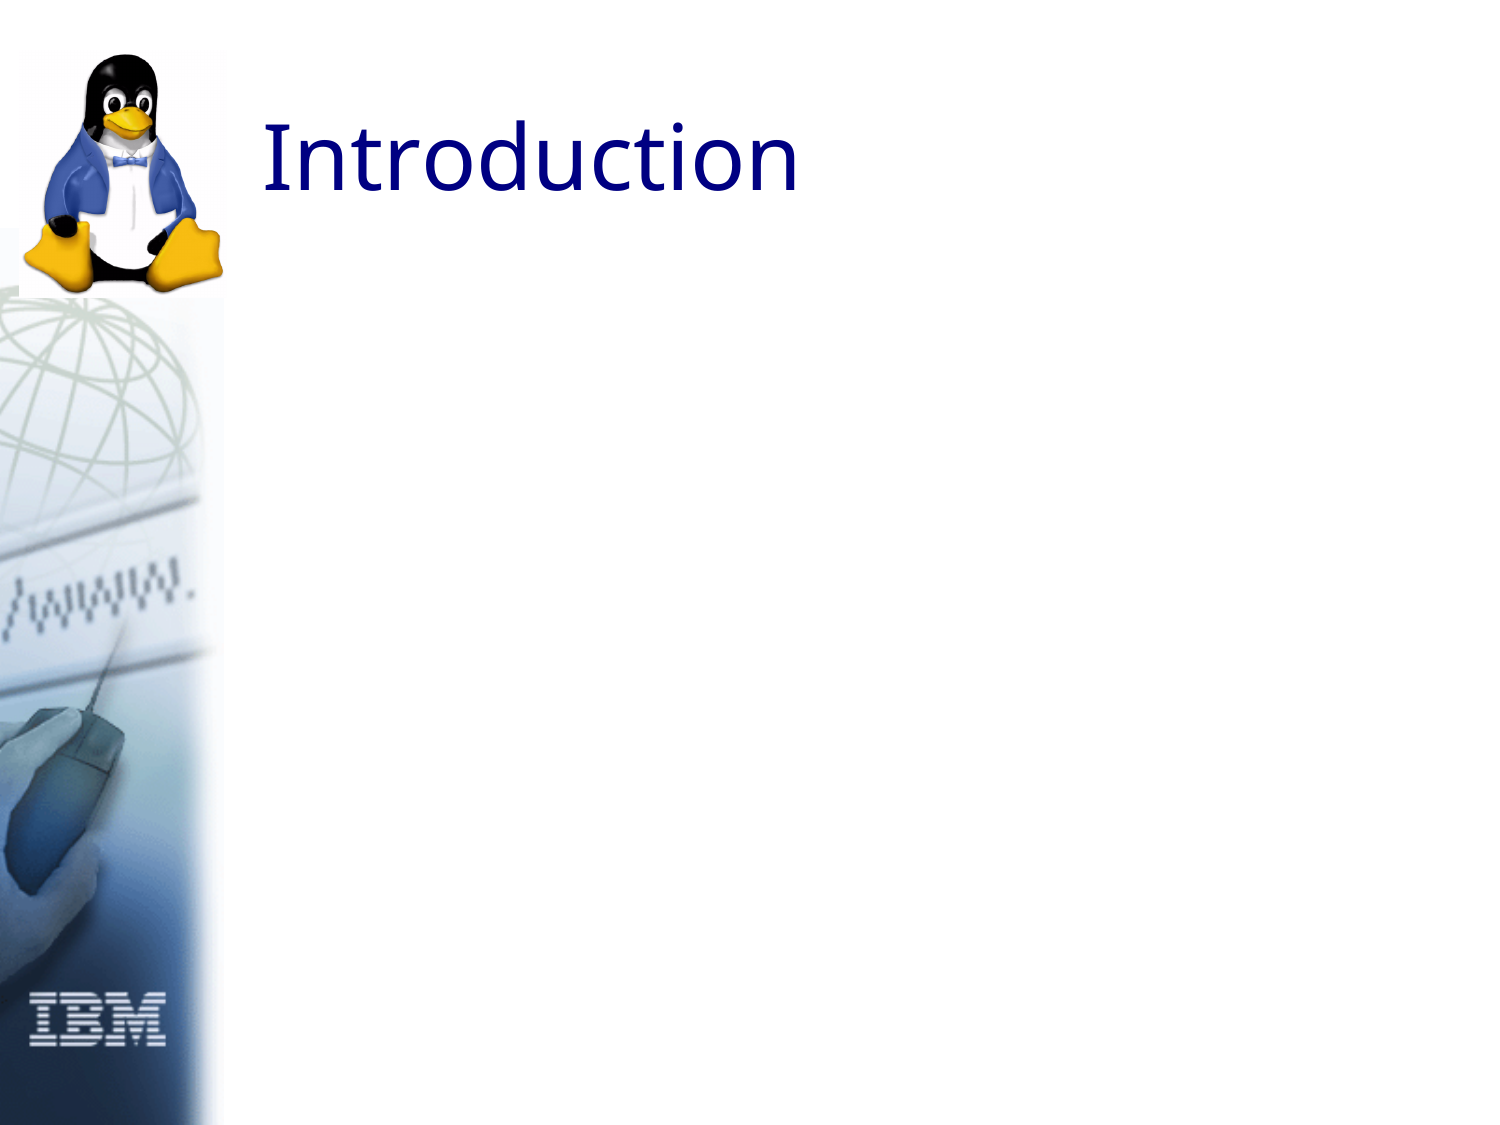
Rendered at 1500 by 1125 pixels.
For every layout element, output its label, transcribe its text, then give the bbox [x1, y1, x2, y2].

title Introduction [262, 37, 1413, 273]
